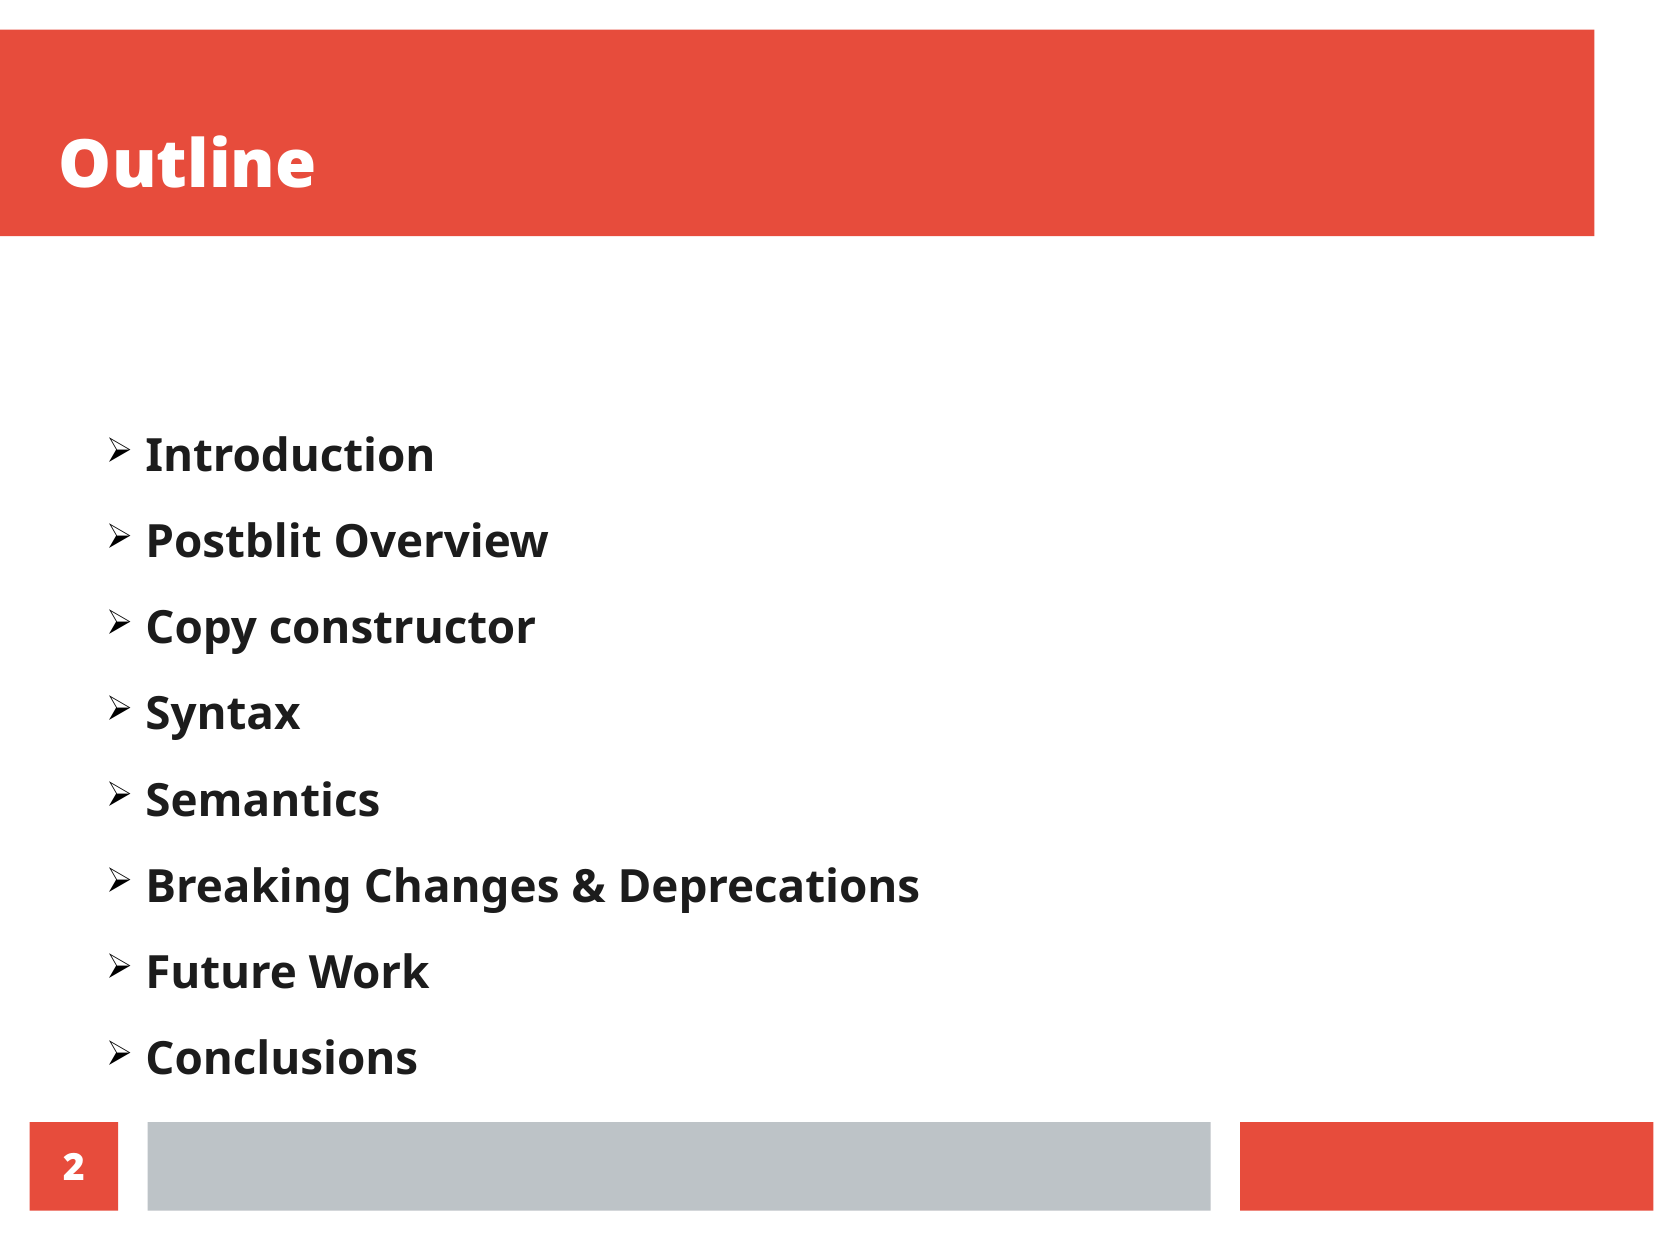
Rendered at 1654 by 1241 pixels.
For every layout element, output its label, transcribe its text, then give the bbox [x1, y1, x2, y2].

title Outline [59, 59, 1595, 207]
list Introduction Postblit Overview Copy constructor Syntax Semantics Breaking Changes & Deprecations Future Work Conclusions [59, 324, 1565, 1093]
